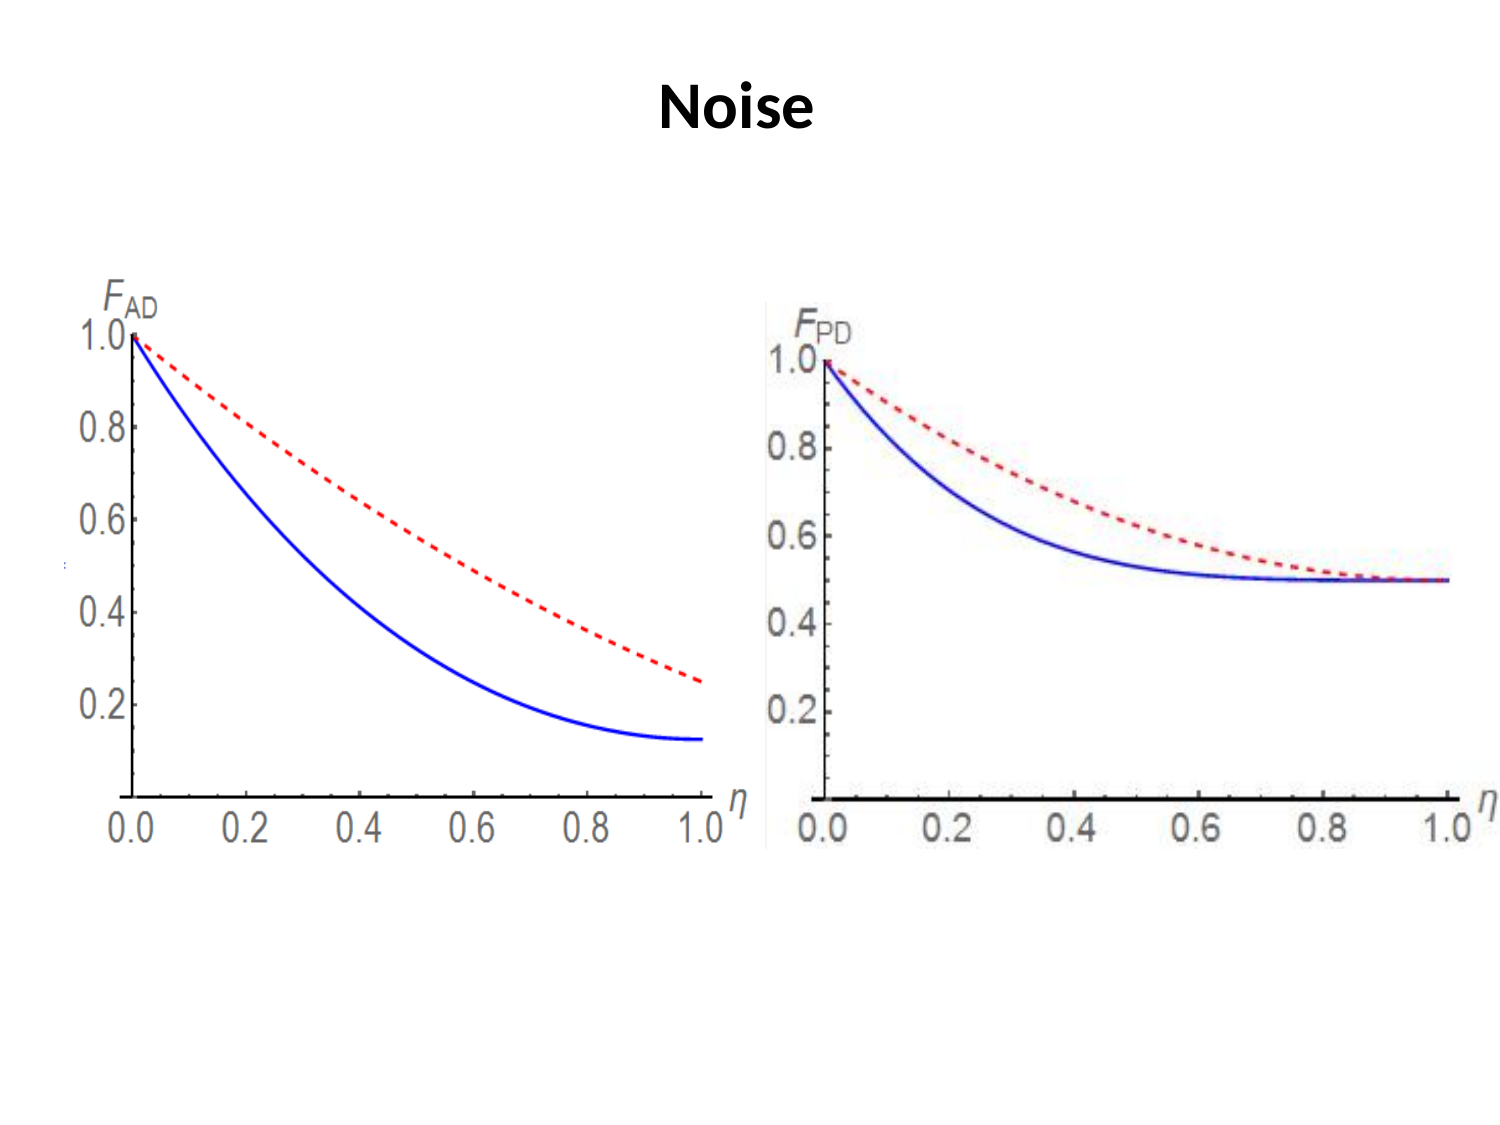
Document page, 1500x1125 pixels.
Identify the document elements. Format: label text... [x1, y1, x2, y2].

picture [765, 302, 1500, 849]
text_box Noise [643, 54, 999, 151]
picture [64, 267, 751, 874]
